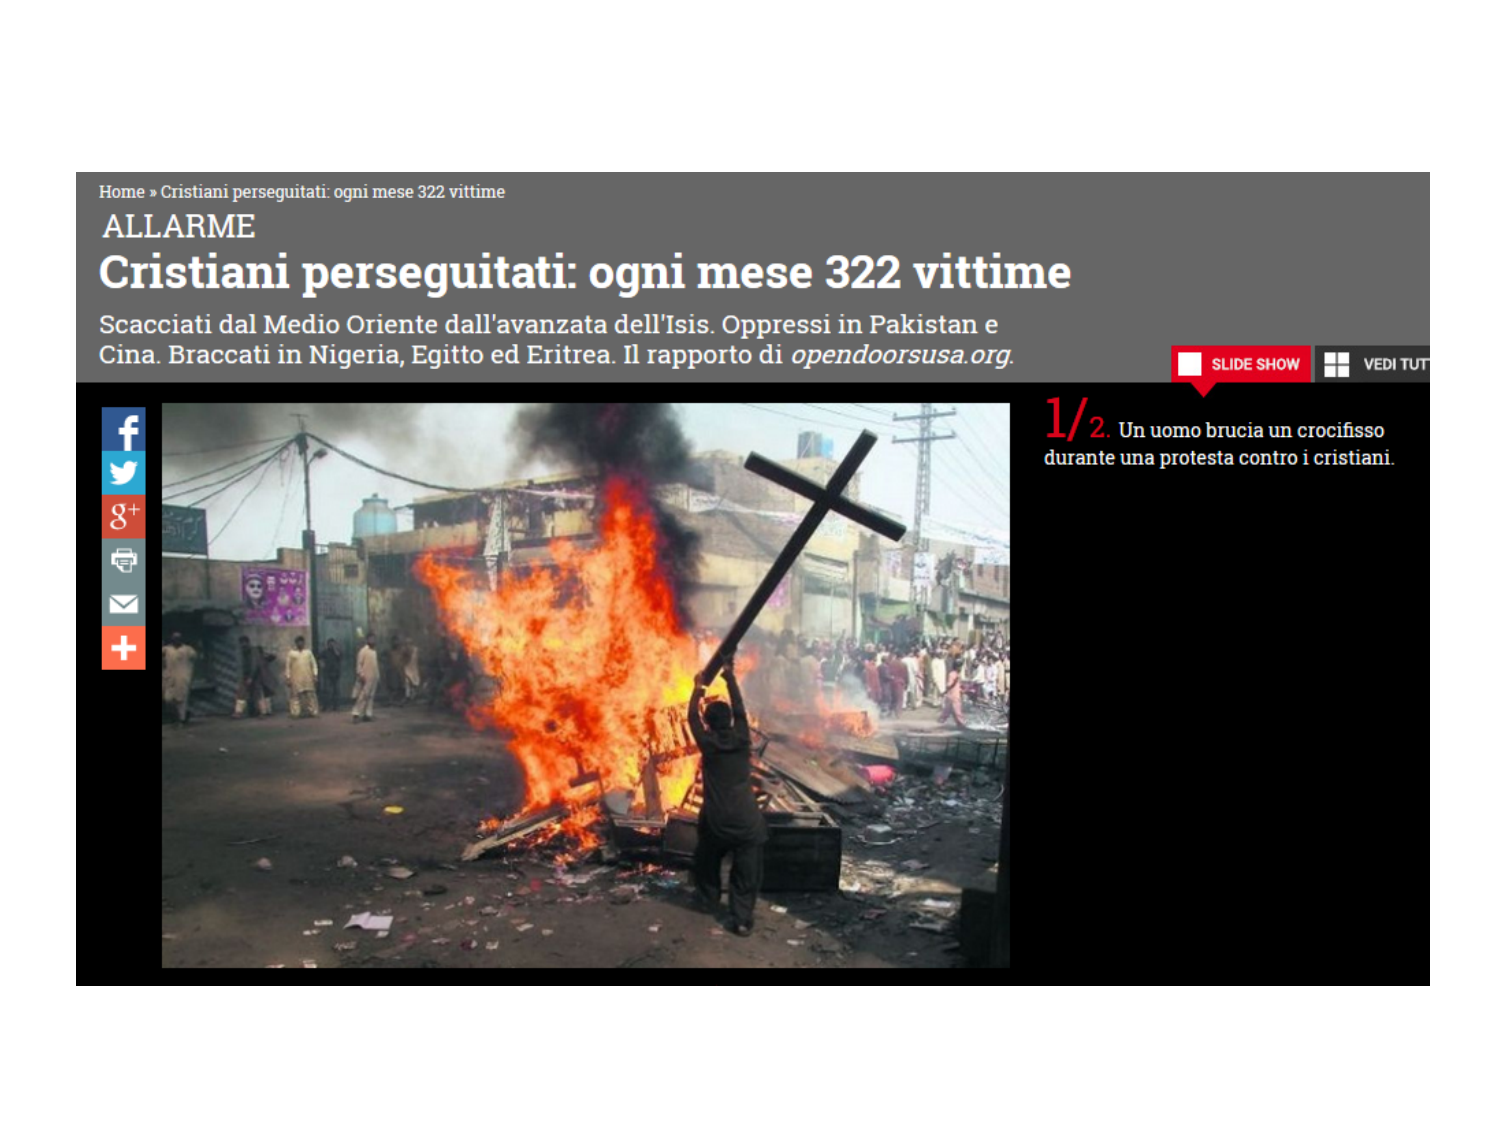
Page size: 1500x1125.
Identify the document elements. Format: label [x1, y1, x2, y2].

picture [76, 172, 1430, 986]
